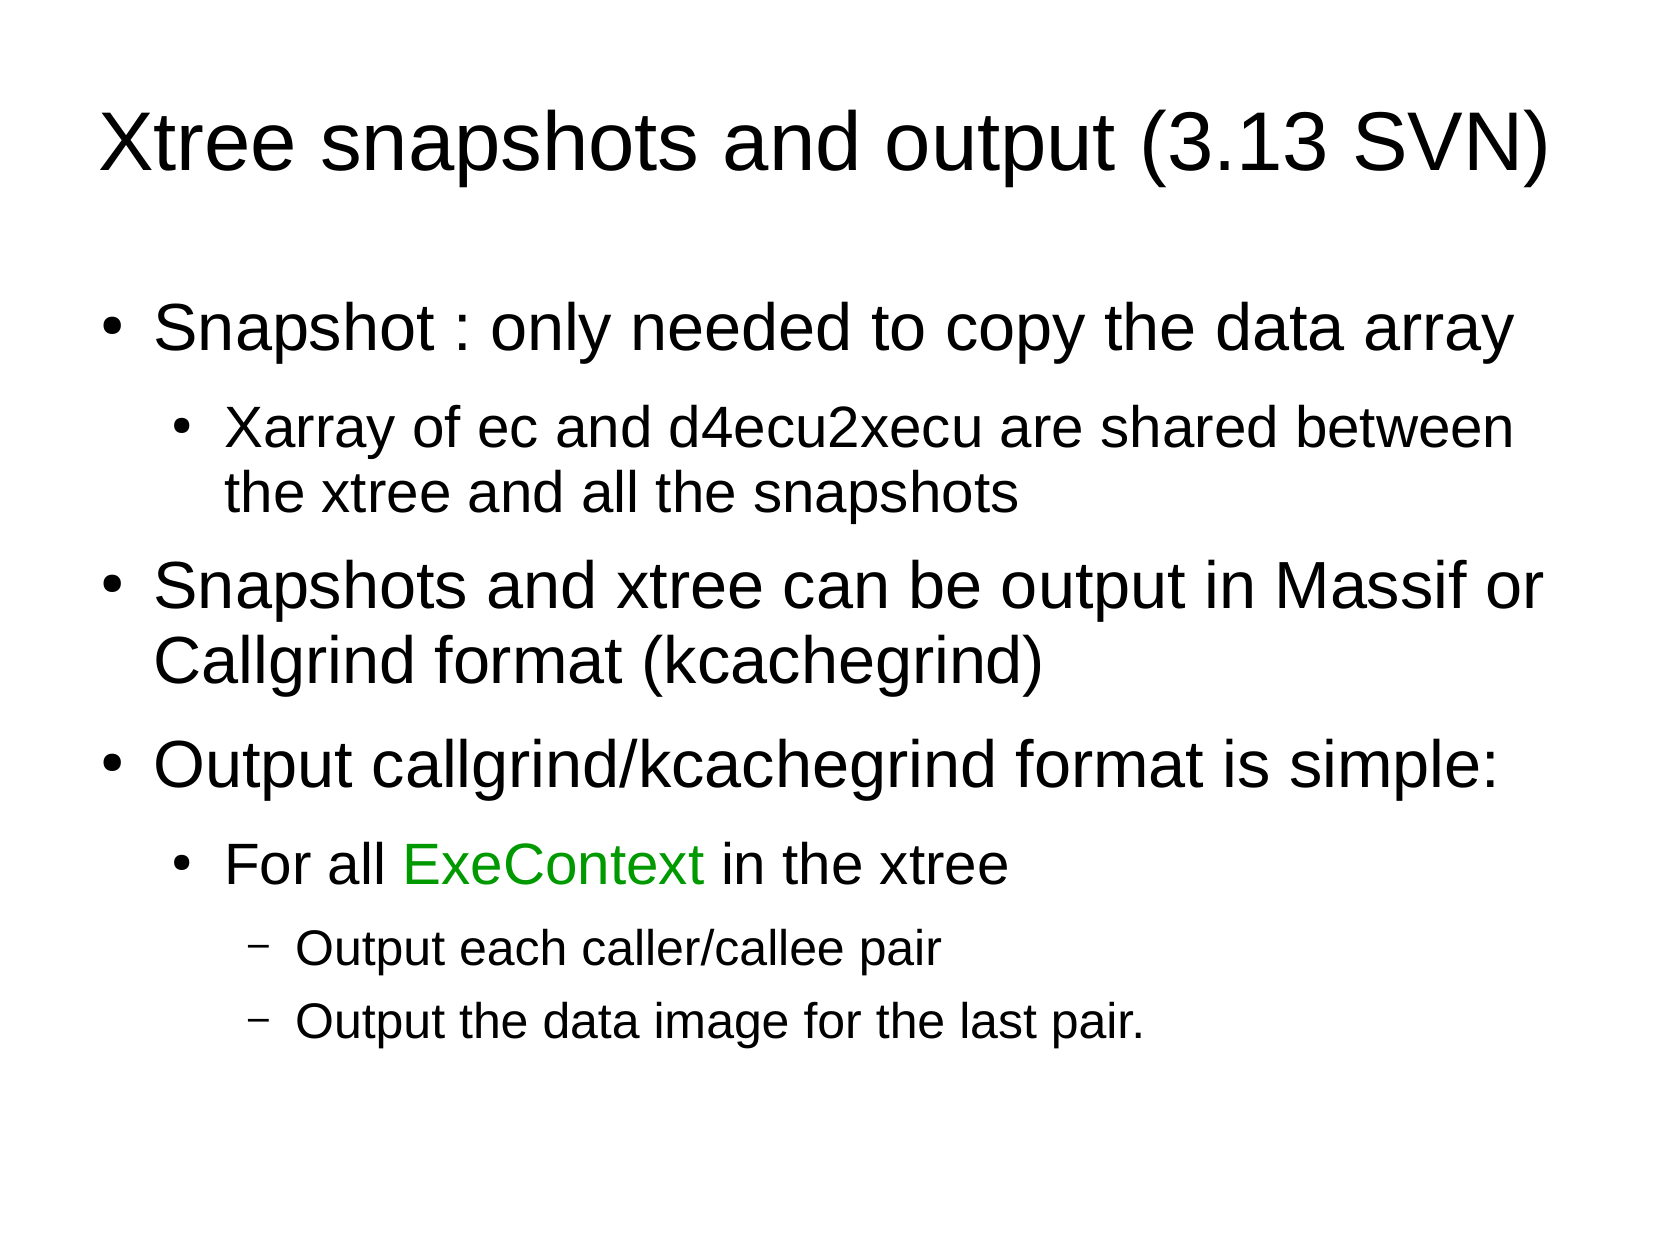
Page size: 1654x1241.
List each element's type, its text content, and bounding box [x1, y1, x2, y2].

list Snapshot : only needed to copy the data array Xarray of ec and d4ecu2xecu are shared between the xtree and all the snapshots Snapshots and xtree can be output in Massif or Callgrind format (kcachegrind) Output callgrind/kcachegrind format is simple: For all ExeContext in the xtree Output each caller/callee pair Output the data image for the last pair. [82, 290, 1571, 1186]
title Xtree snapshots and output (3.13 SVN) [30, 37, 1621, 245]
